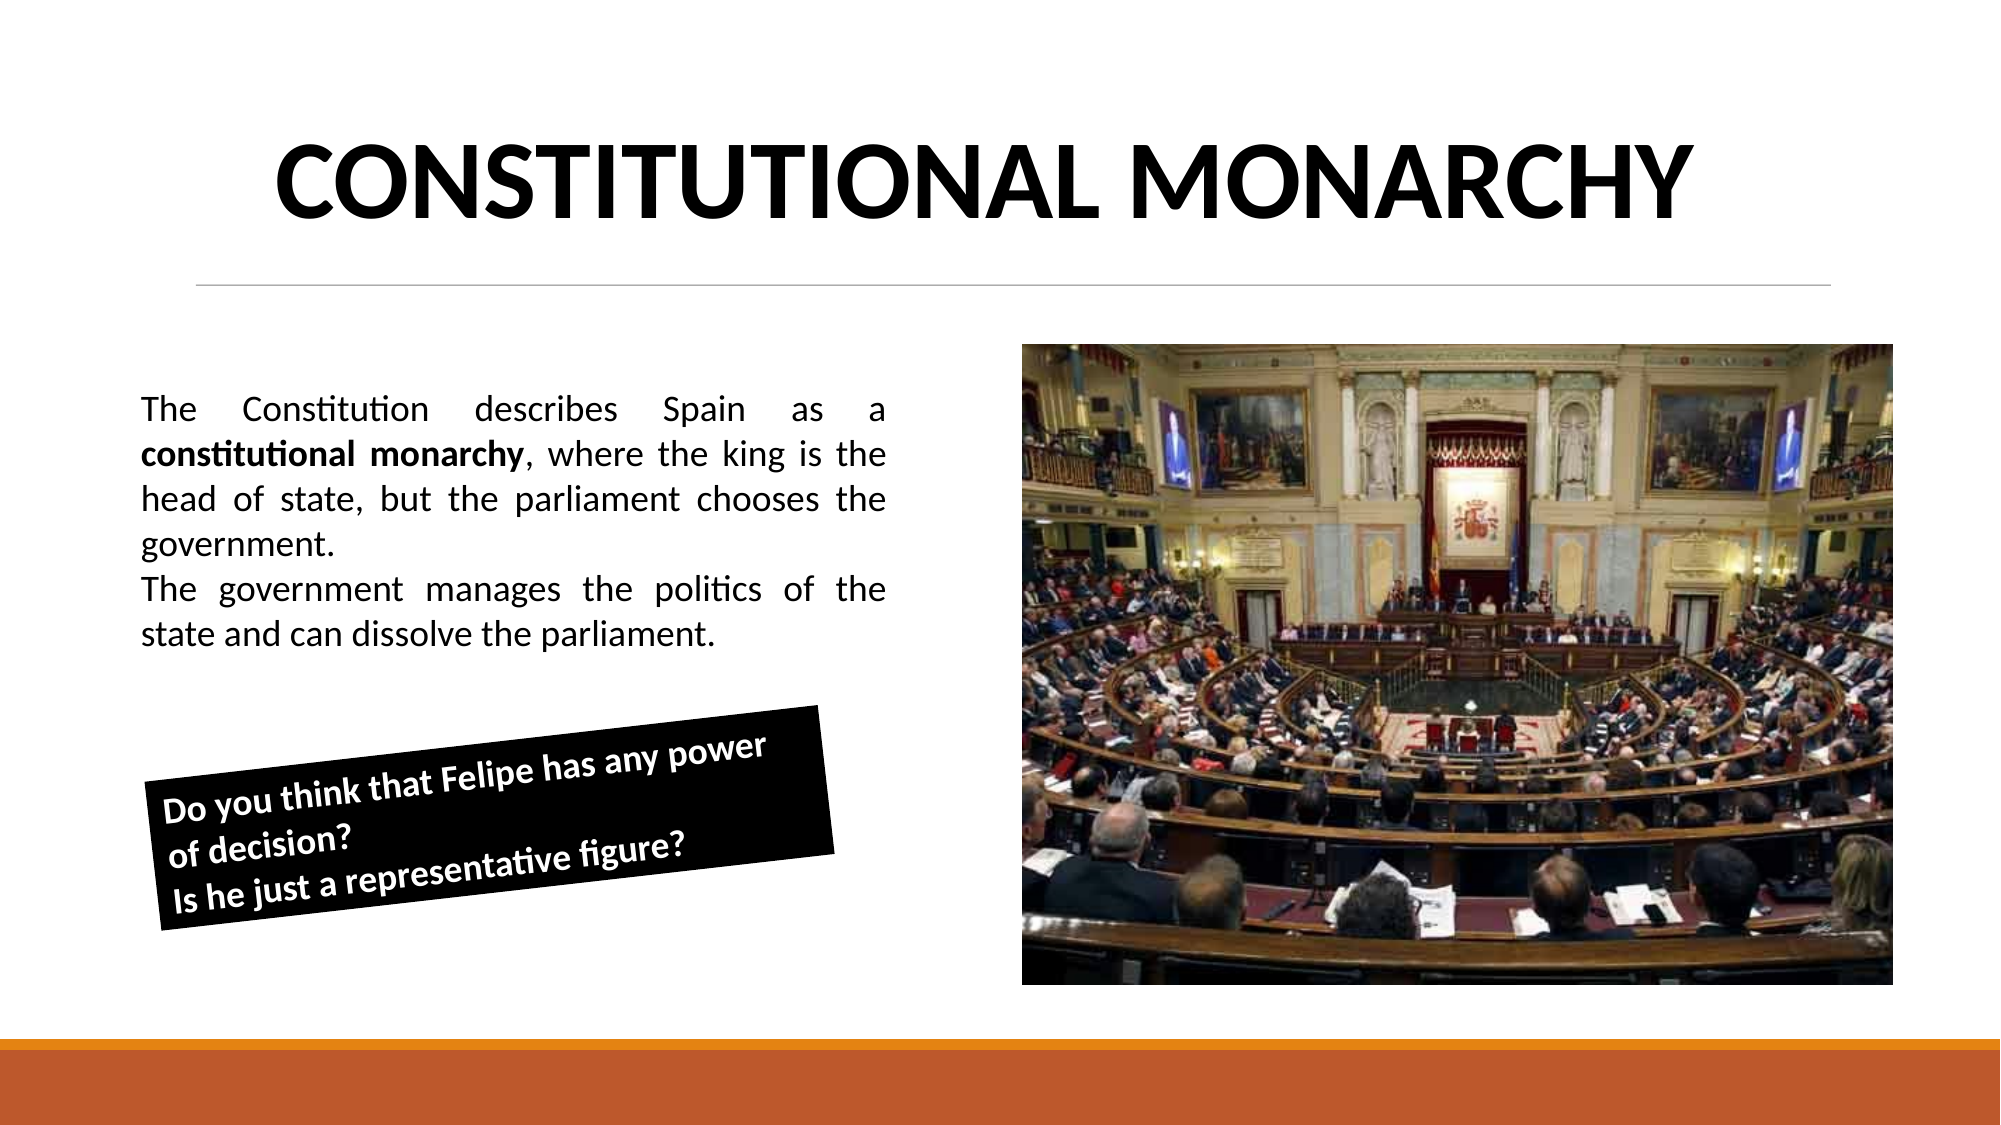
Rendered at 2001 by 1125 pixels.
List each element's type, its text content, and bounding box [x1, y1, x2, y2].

text_box The Constitution describes Spain as a constitutional monarchy, where the king is the head of state, but the parliament chooses the government. The government manages the politics of the state and can dissolve the parliament. [126, 376, 903, 662]
picture [1022, 344, 1893, 985]
text_box CONSTITUTIONAL MONARCHY [260, 99, 1851, 249]
text_box Do you think that Felipe has any power of decision? Is he just a representative figure? [144, 705, 835, 931]
